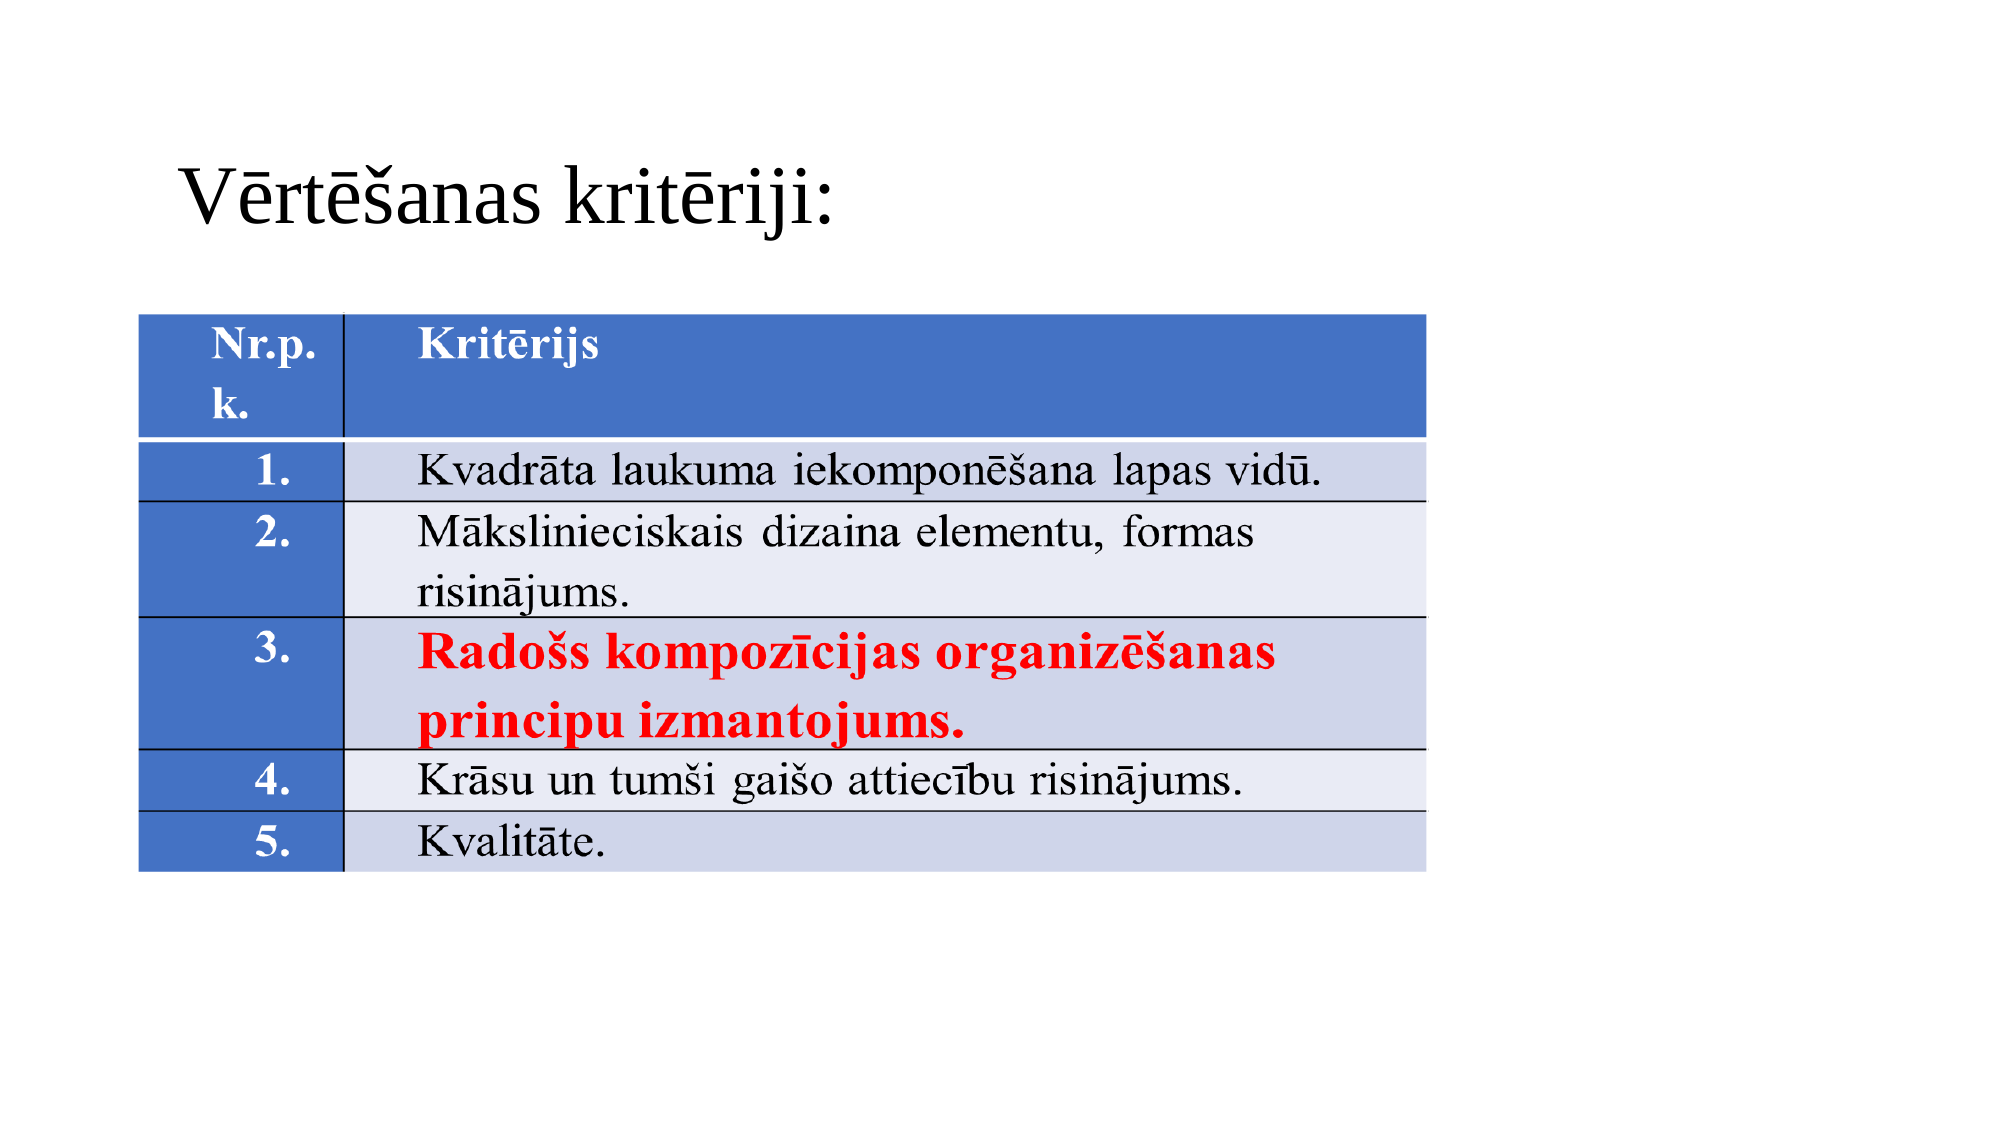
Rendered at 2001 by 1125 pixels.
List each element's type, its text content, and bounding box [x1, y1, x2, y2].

picture [137, 299, 1430, 894]
text_box Vērtēšanas kritēriji: [137, 126, 1138, 245]
